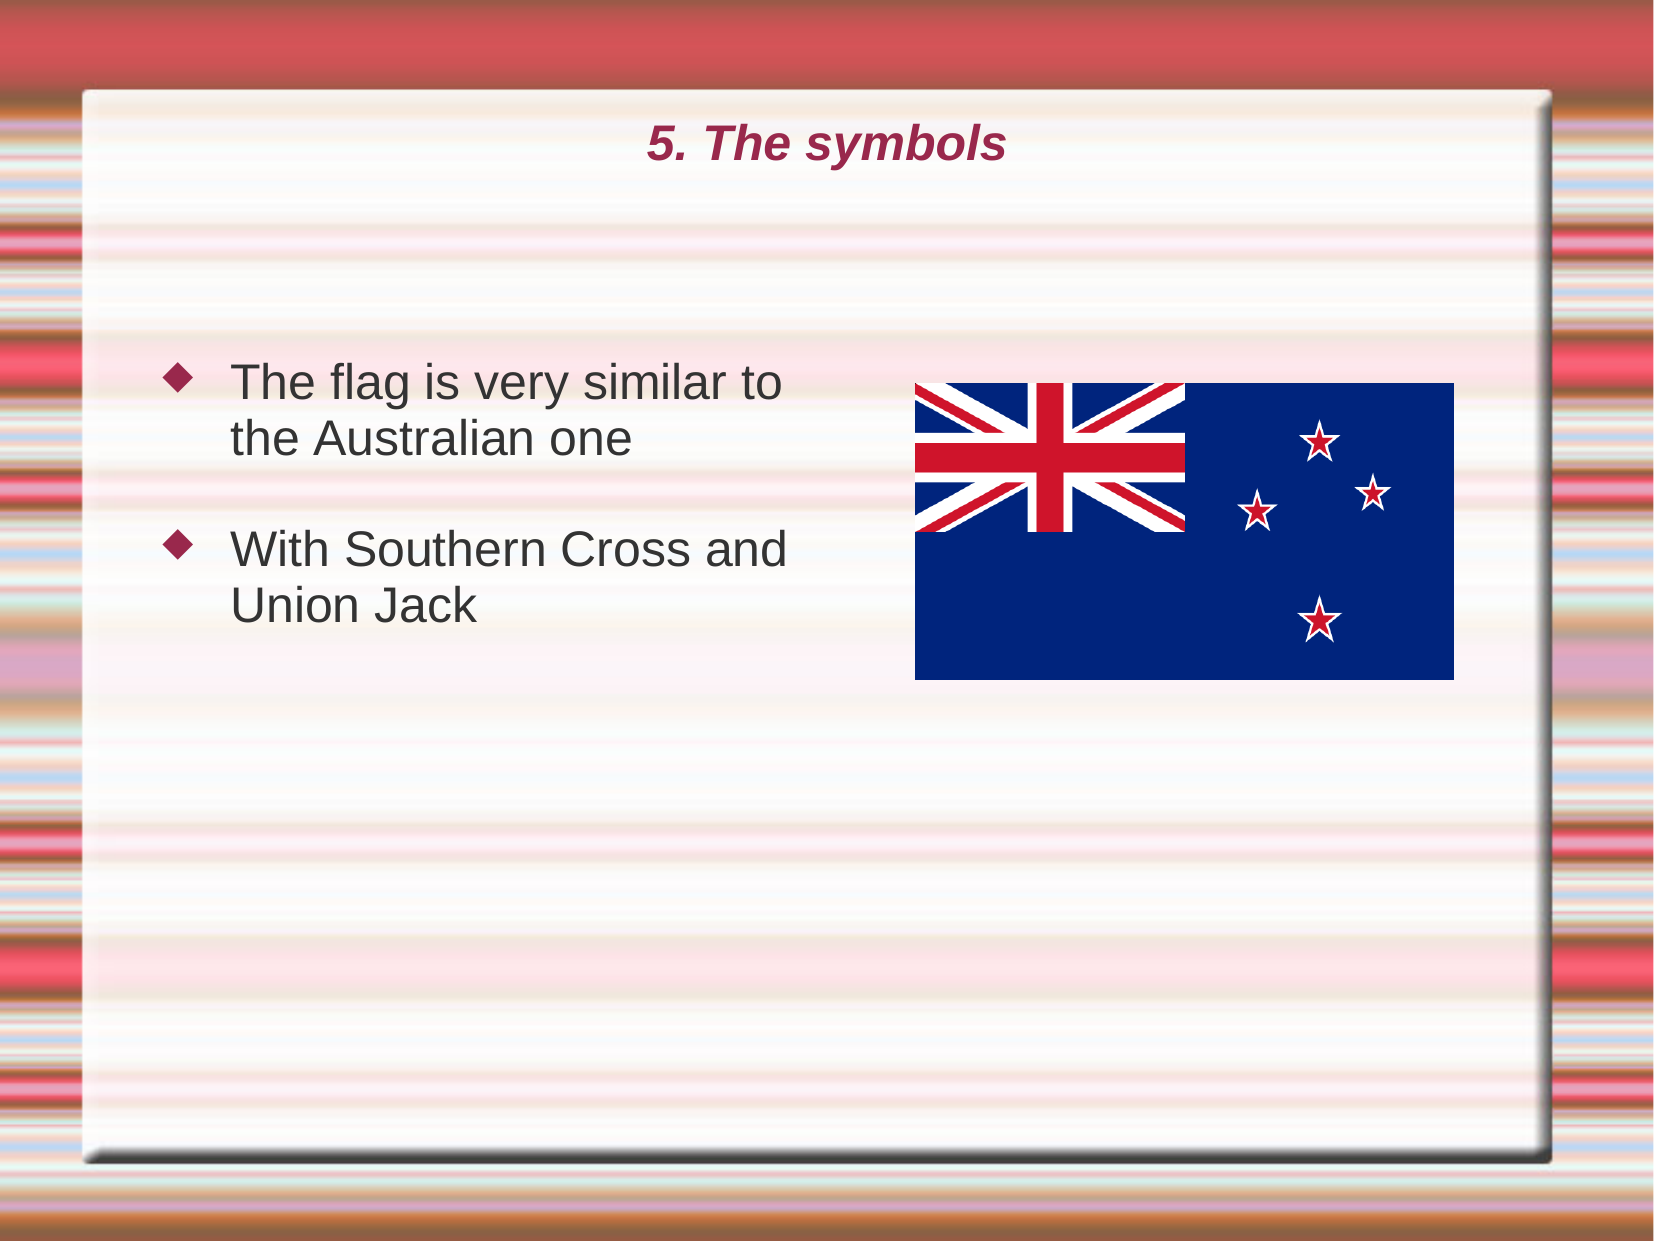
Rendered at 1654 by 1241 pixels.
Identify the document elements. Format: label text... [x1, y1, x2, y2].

title 5. The symbols [121, 50, 1534, 237]
list The flag is very similar to the Australian one With Southern Cross and Union Jack [147, 354, 822, 1136]
picture [0, 0, 1654, 1241]
